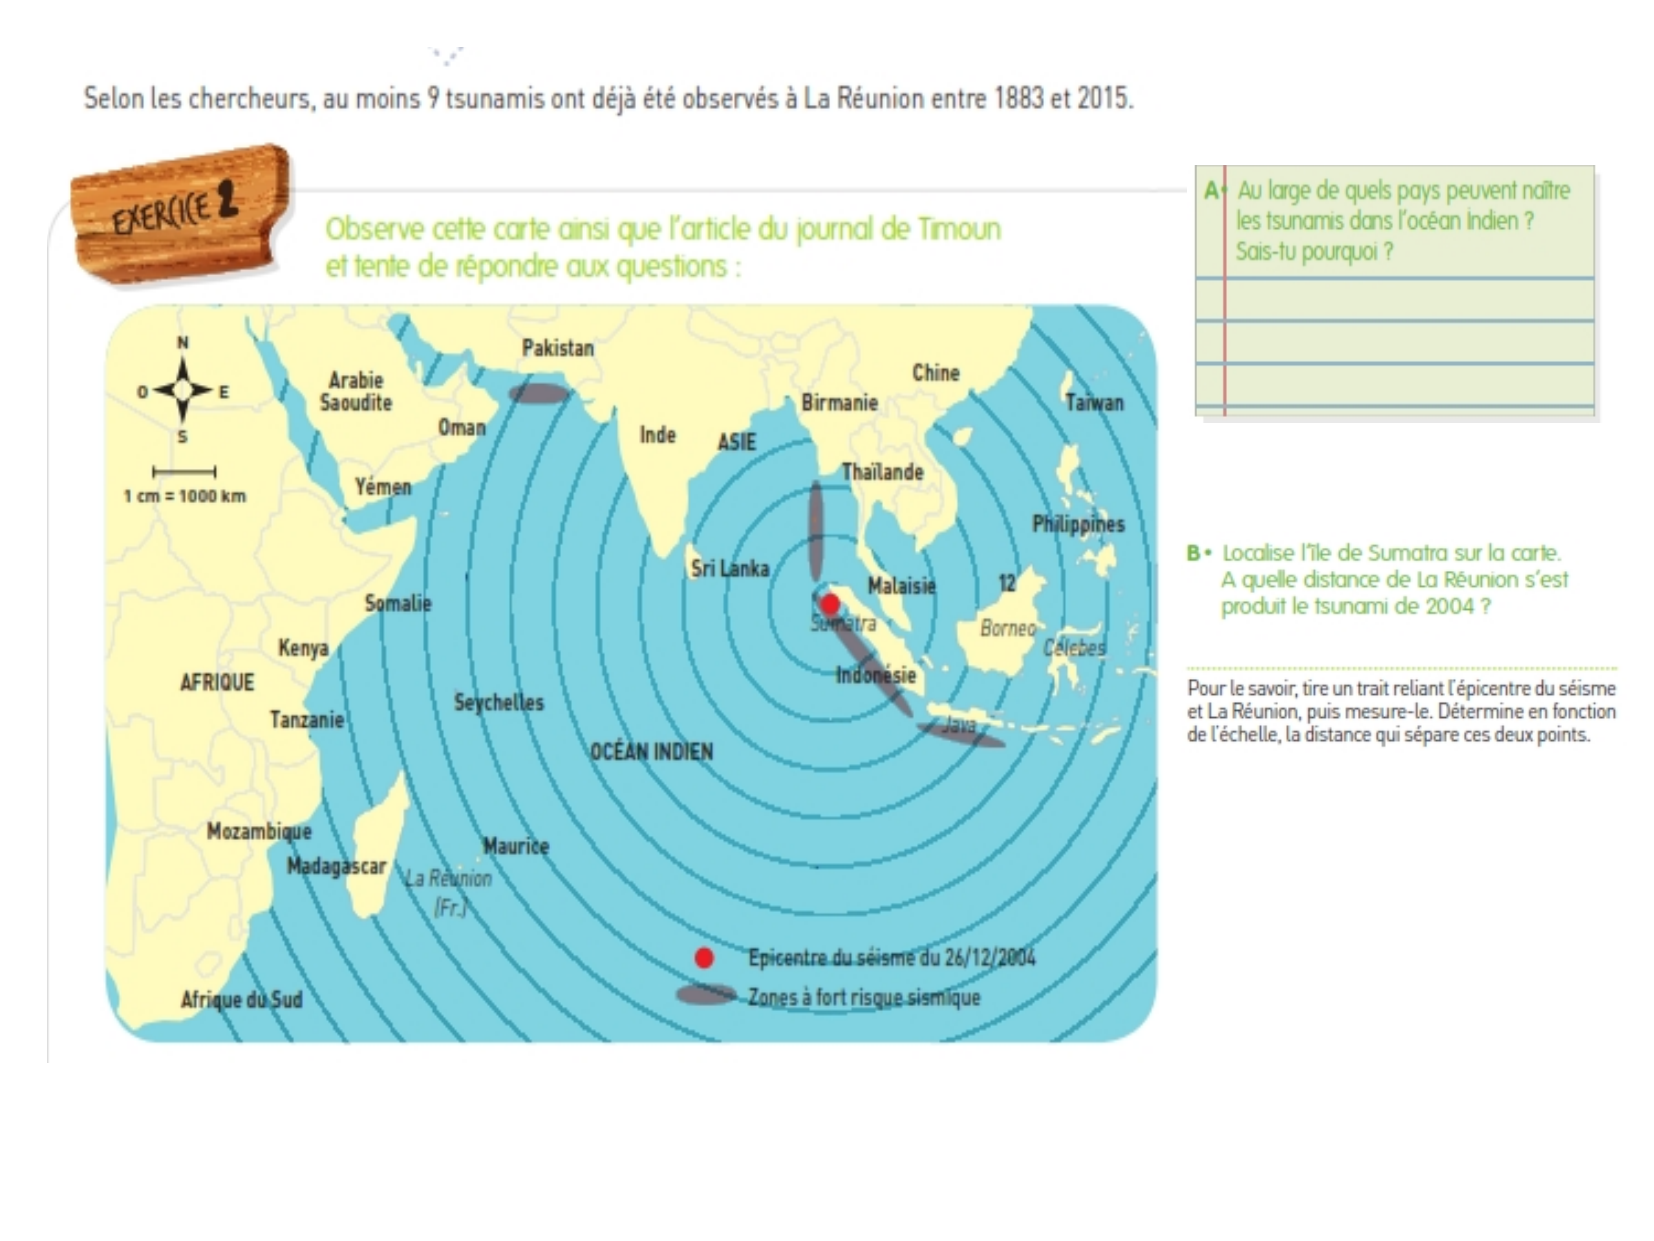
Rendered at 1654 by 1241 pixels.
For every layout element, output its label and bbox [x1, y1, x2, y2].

picture [47, 47, 1630, 1063]
